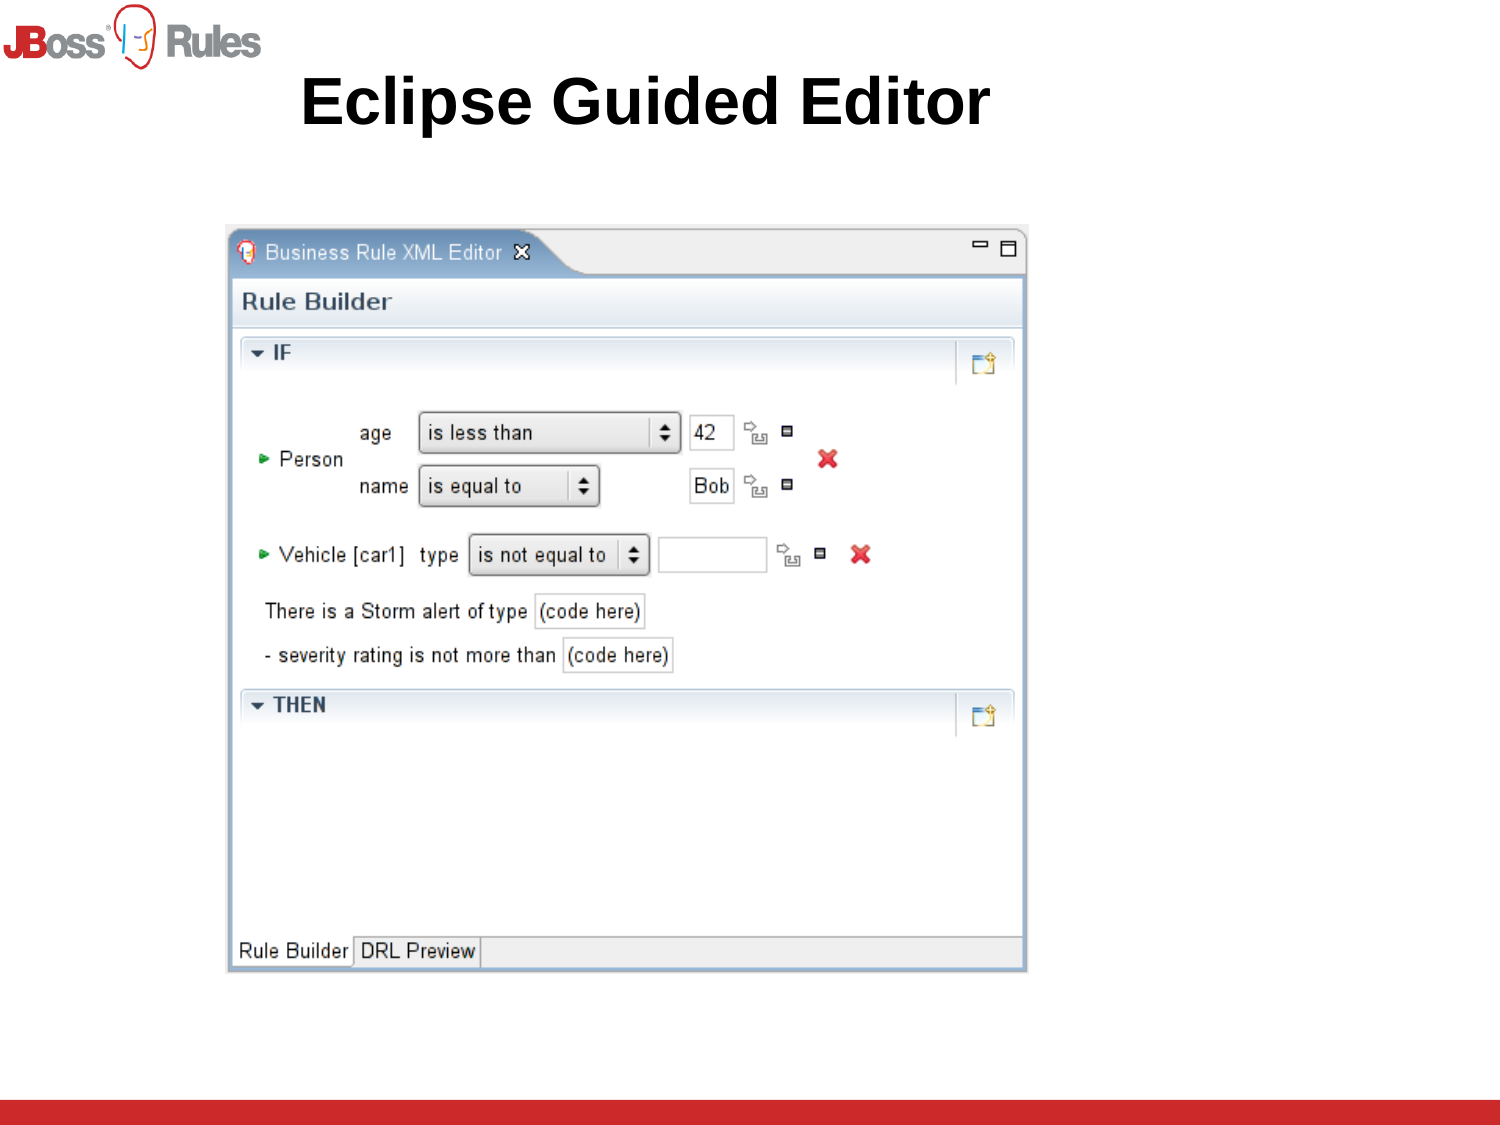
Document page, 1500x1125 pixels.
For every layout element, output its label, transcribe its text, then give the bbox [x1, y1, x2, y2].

title Eclipse Guided Editor [300, 52, 1388, 150]
picture [225, 224, 1029, 974]
picture [0, 0, 266, 73]
